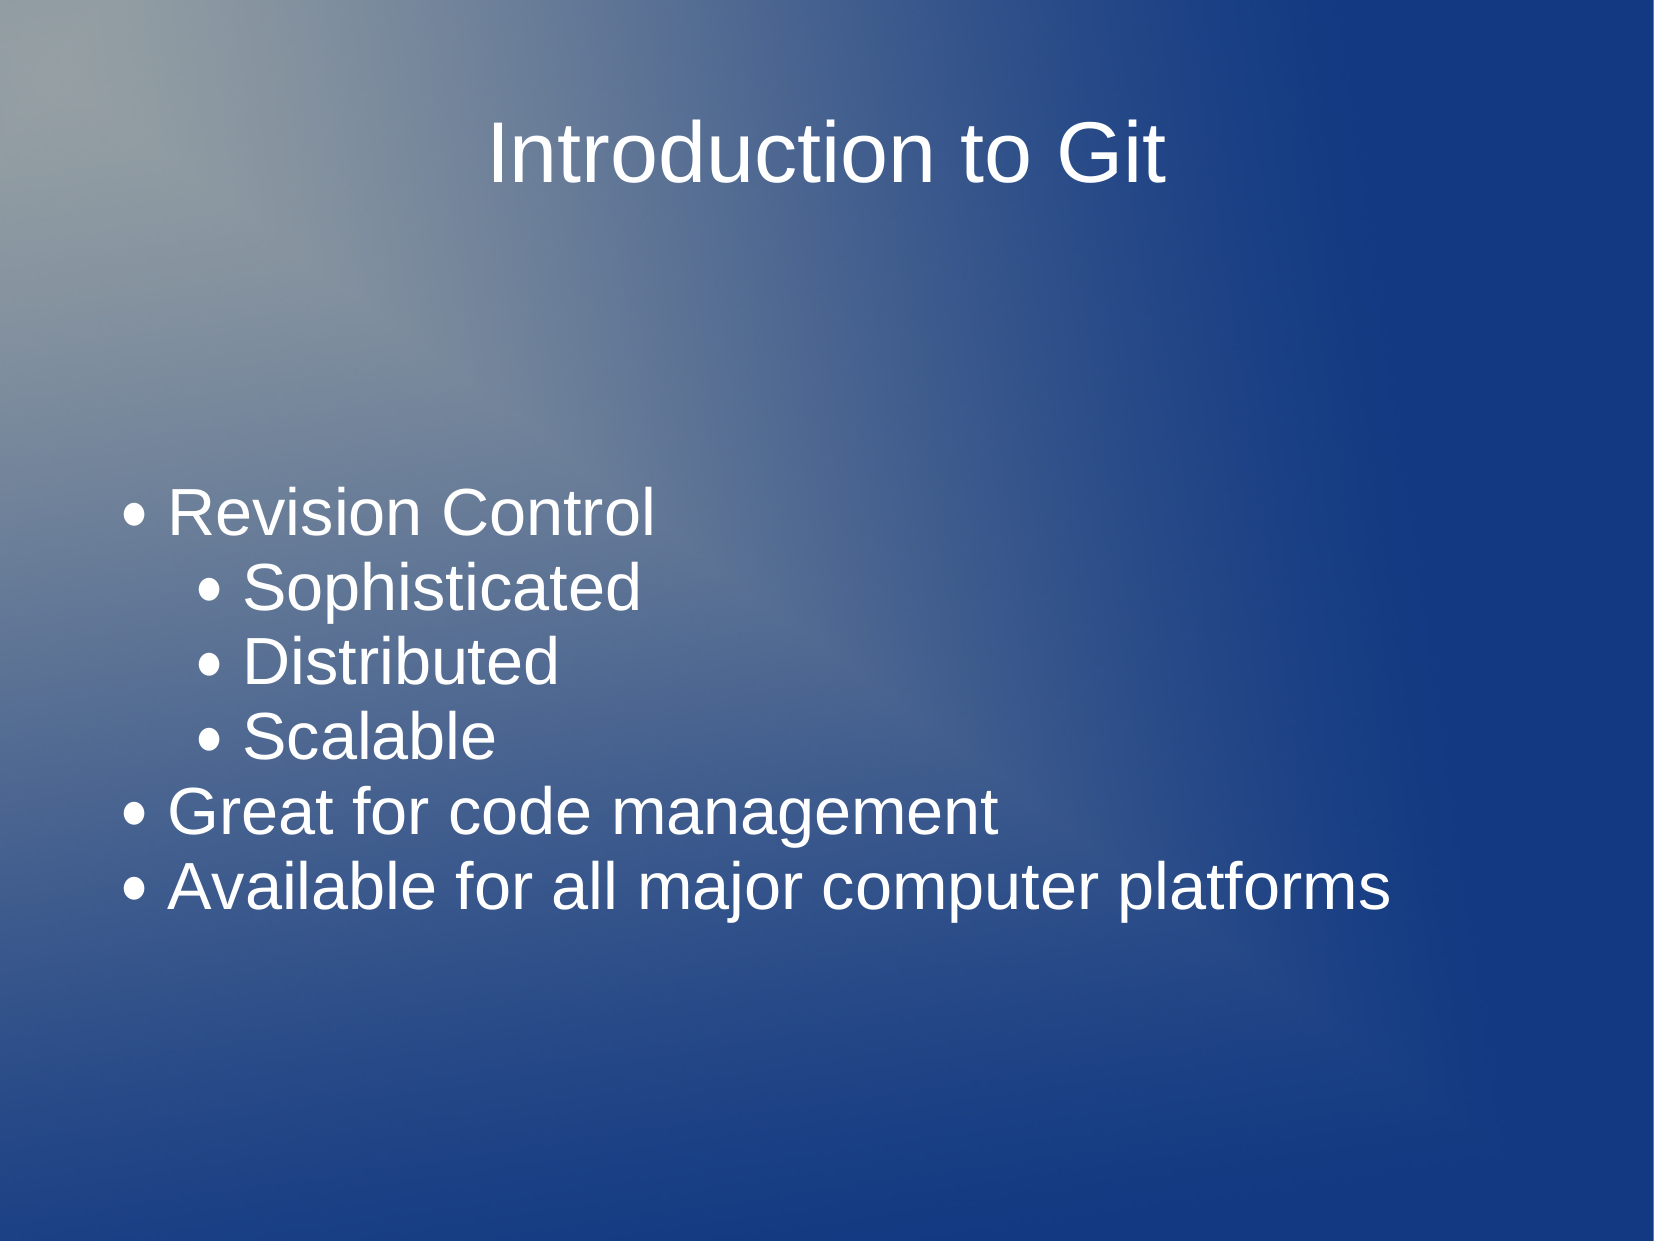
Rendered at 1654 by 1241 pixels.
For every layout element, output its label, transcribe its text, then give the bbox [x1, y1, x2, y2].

picture [0, 0, 1654, 1241]
subtitle Revision Control Sophisticated Distributed Scalable Great for code management Available for all major computer platforms [82, 475, 1571, 924]
title Introduction to Git [82, 49, 1571, 257]
